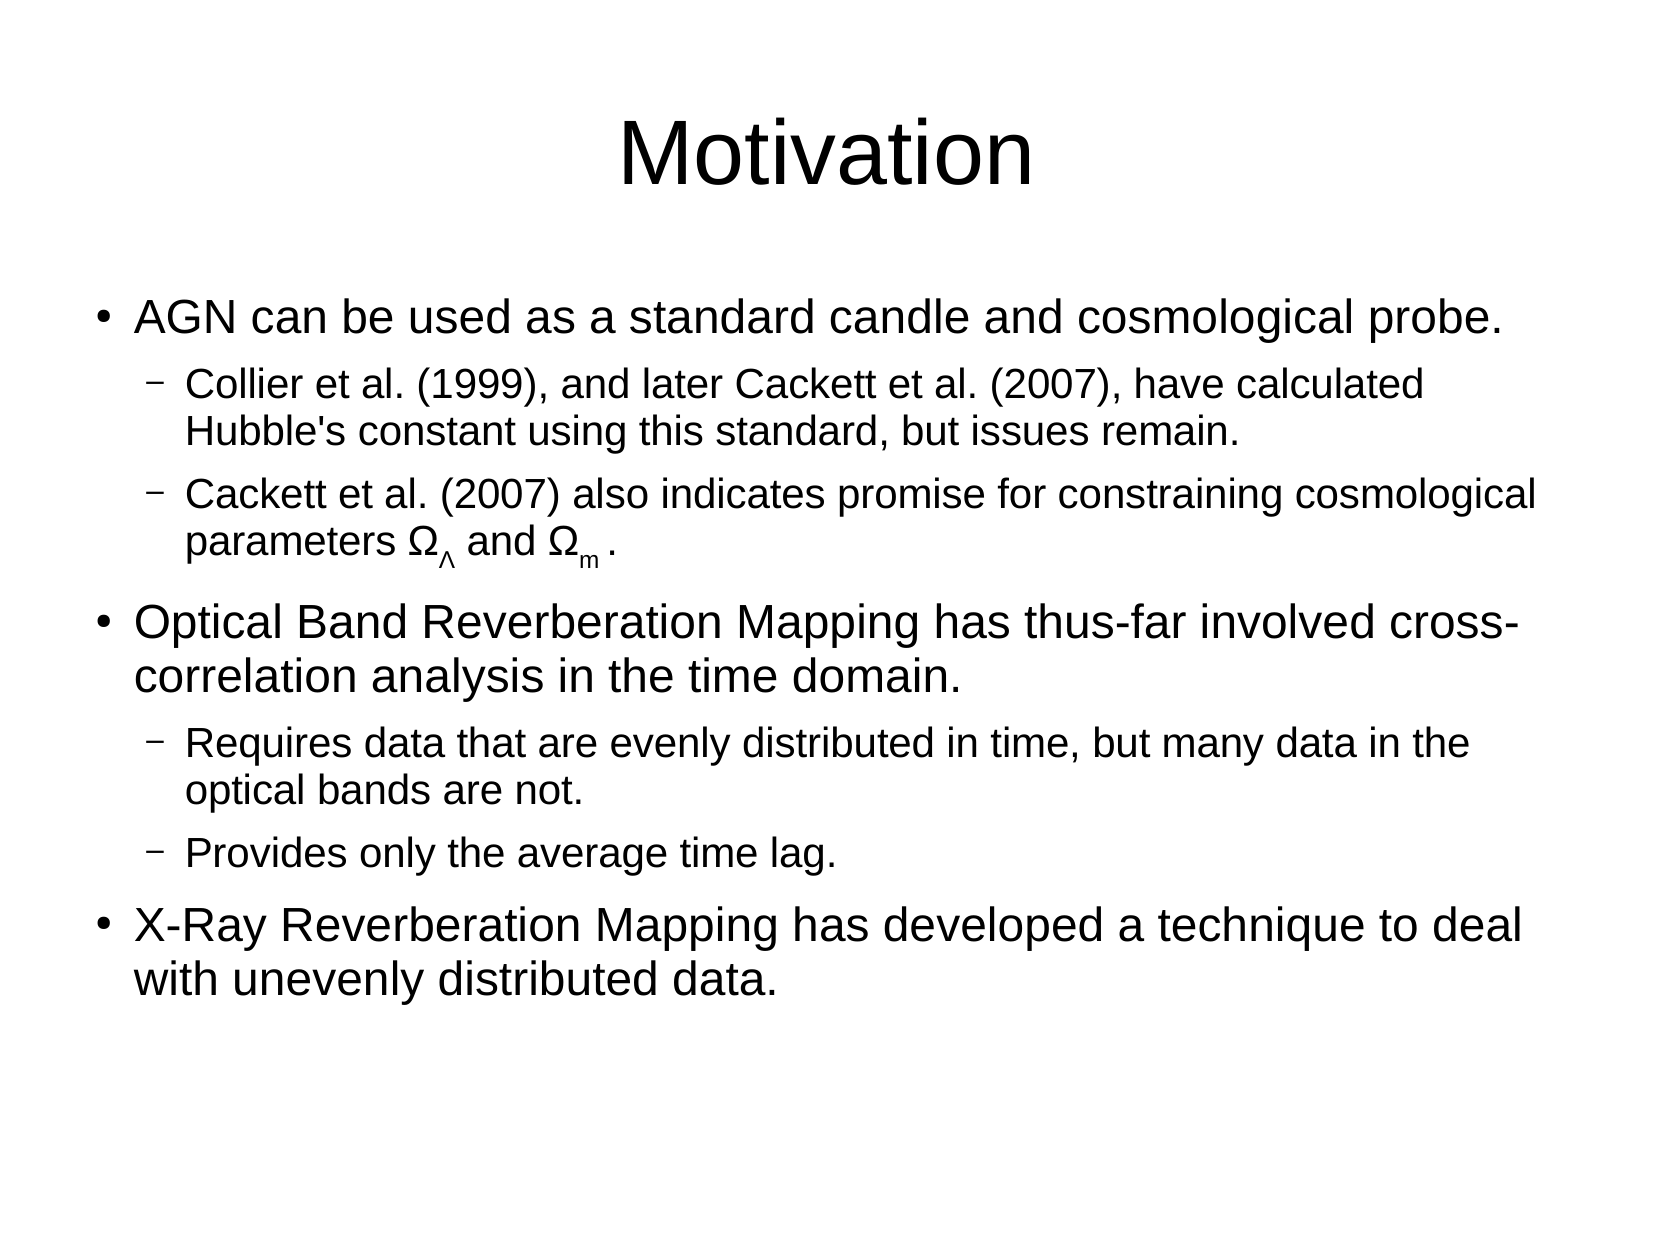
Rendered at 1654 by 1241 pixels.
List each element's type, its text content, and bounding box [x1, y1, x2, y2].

list AGN can be used as a standard candle and cosmological probe. Collier et al. (1999), and later Cackett et al. (2007), have calculated Hubble's constant using this standard, but issues remain. Cackett et al. (2007) also indicates promise for constraining cosmological parameters ΩΛ and Ωm . Optical Band Reverberation Mapping has thus-far involved cross-correlation analysis in the time domain. Requires data that are evenly distributed in time, but many data in the optical bands are not. Provides only the average time lag. X-Ray Reverberation Mapping has developed a technique to deal with unevenly distributed data. [82, 290, 1571, 1010]
title Motivation [82, 49, 1571, 257]
